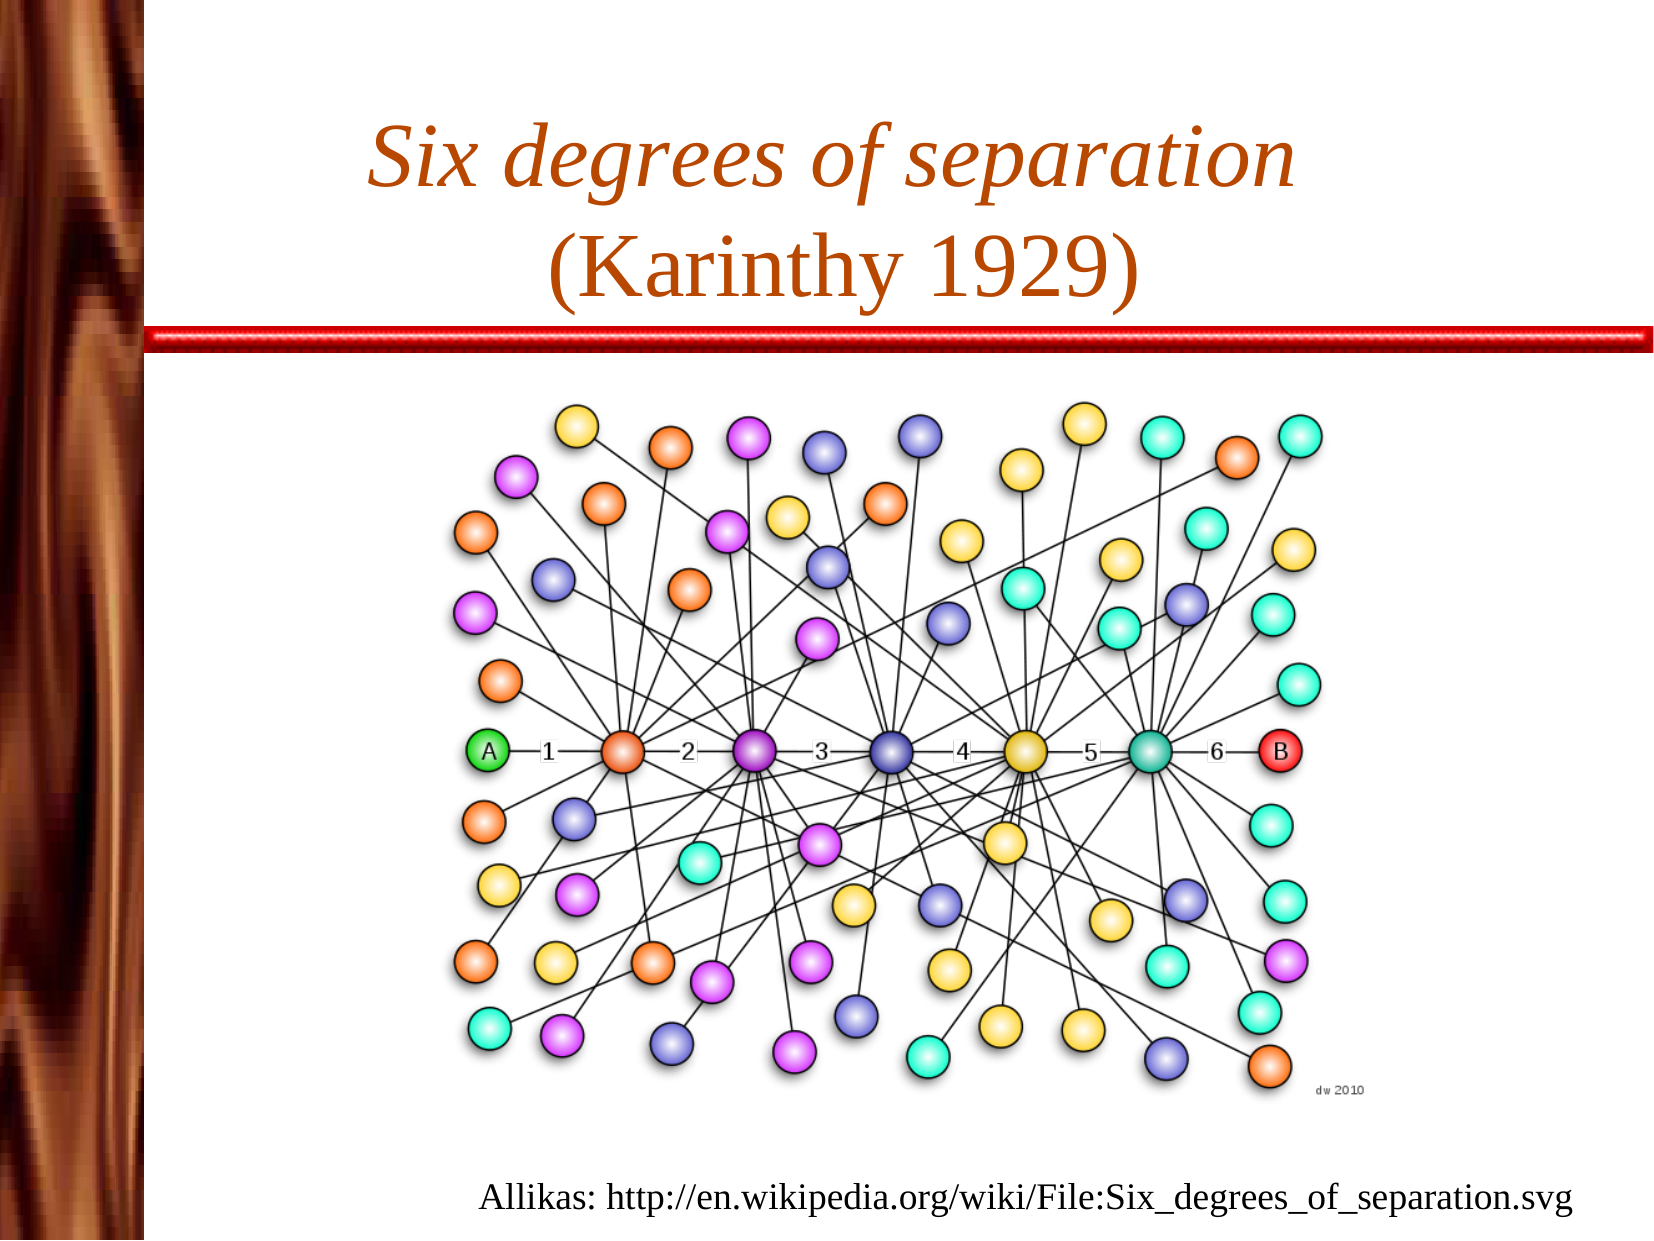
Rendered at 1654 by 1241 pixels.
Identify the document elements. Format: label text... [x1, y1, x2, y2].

text_box Allikas: http://en.wikipedia.org/wiki/File:Six_degrees_of_separation.svg [478, 1173, 1574, 1215]
title Six degrees of separation (Karinthy 1929) [121, 100, 1533, 313]
picture [0, 0, 1654, 1240]
picture [387, 372, 1385, 1113]
